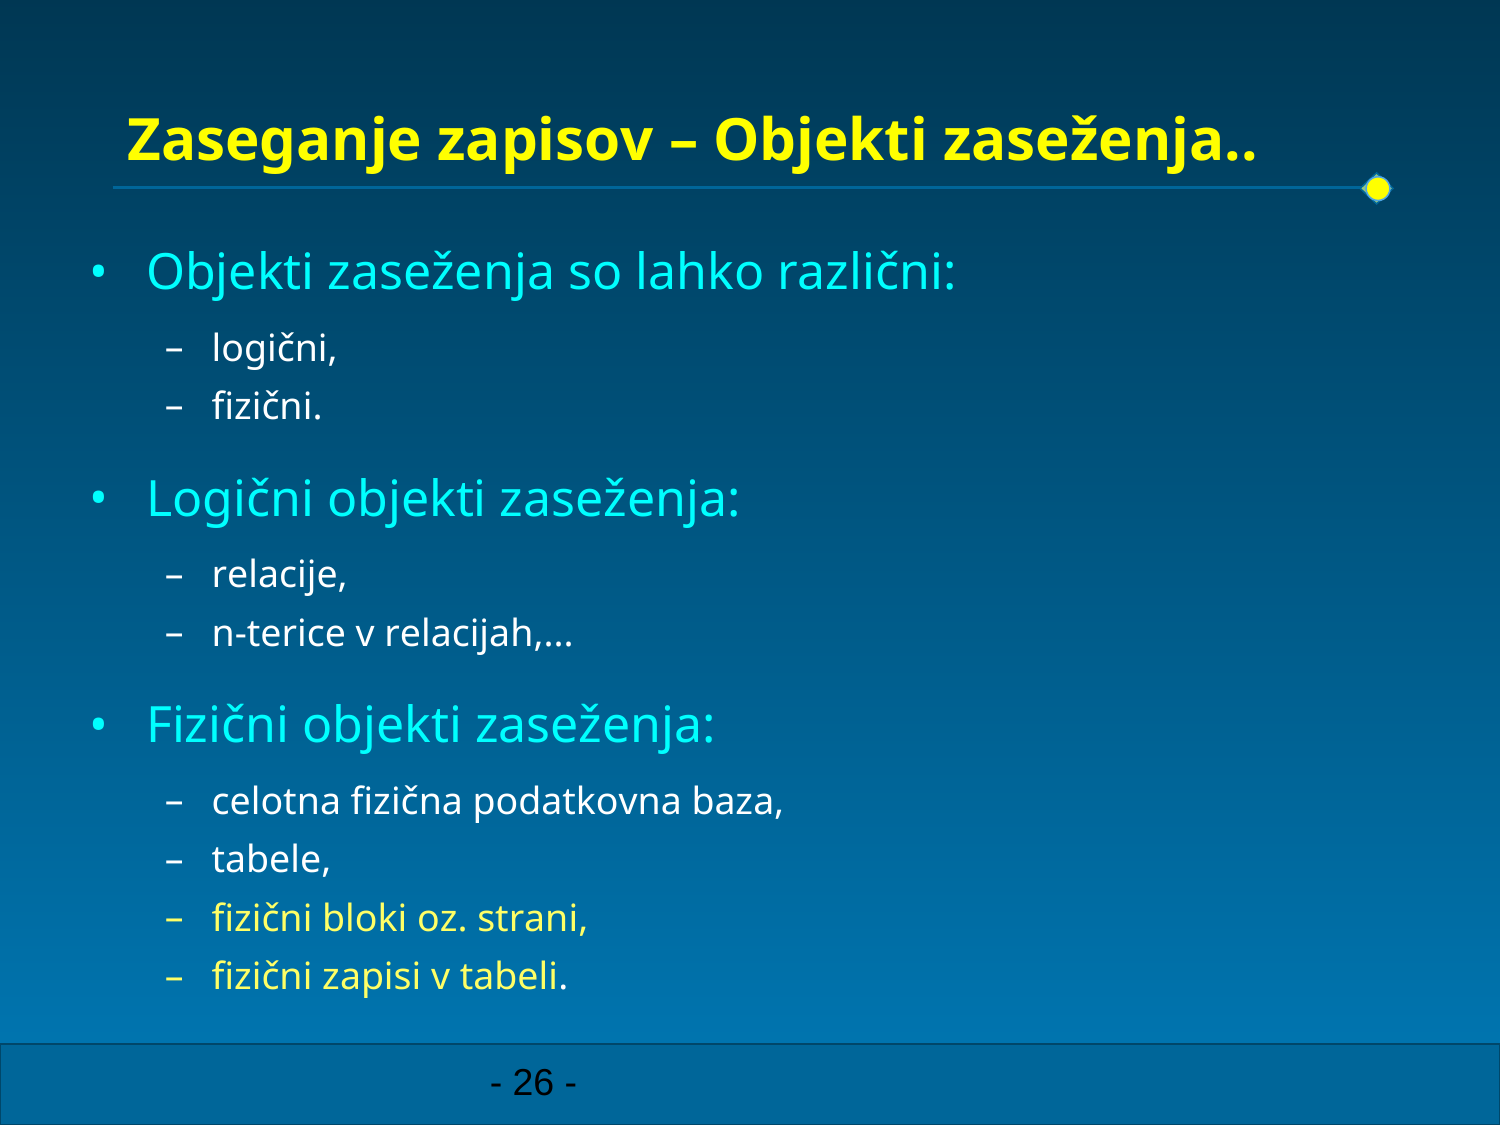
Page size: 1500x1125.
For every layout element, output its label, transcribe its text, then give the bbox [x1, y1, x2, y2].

title Zaseganje zapisov – Objekti zaseženja.. [112, 94, 1388, 181]
list Objekti zaseženja so lahko različni: logični, fizični. Logični objekti zaseženja: relacije, n-terice v relacijah,... Fizični objekti zaseženja: celotna fizična podatkovna baza, tabele, fizični bloki oz. strani, fizični zapisi v tabeli. [75, 220, 1500, 1006]
